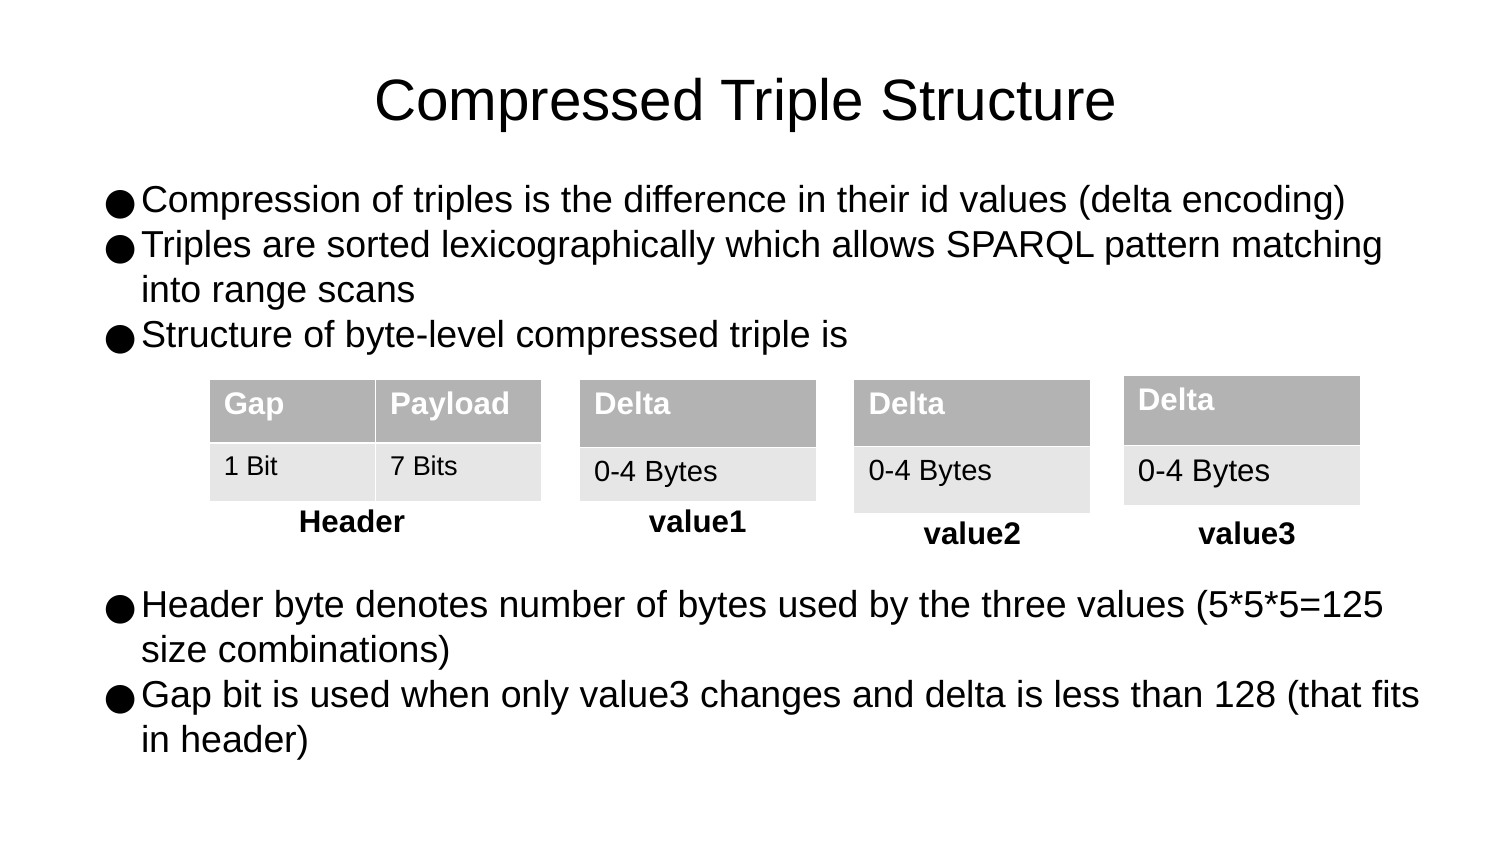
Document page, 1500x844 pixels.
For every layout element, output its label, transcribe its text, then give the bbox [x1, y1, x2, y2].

table_cell 0-4 Bytes [1124, 446, 1360, 505]
table_header Delta [580, 380, 816, 447]
table_cell 7 Bits [376, 444, 541, 494]
text_box value2 [854, 505, 1091, 563]
table_header Delta [1124, 376, 1360, 445]
table_cell 0-4 Bytes [854, 447, 1090, 505]
text_box Compressed Triple Structure [47, 47, 1445, 142]
text_box value1 [573, 494, 822, 551]
text_box value3 [1123, 505, 1372, 563]
table_header Payload [376, 380, 541, 442]
table_header Delta [854, 380, 1090, 446]
text_box Header [163, 494, 542, 551]
table_header Gap [210, 380, 375, 442]
table_cell 0-4 Bytes [580, 448, 816, 494]
table_cell 1 Bit [210, 444, 375, 494]
text_box Compression of triples is the difference in their id values (delta encoding) Triples are sorted lexicographically which allows SPARQL pattern matching into range scans Structure of byte-level compressed triple is Header byte denotes number of bytes used by the three values (5*5*5=125 size combinations) Gap bit is used when only value3 changes and delta is less than 128 (that fits in header) [51, 160, 1449, 721]
